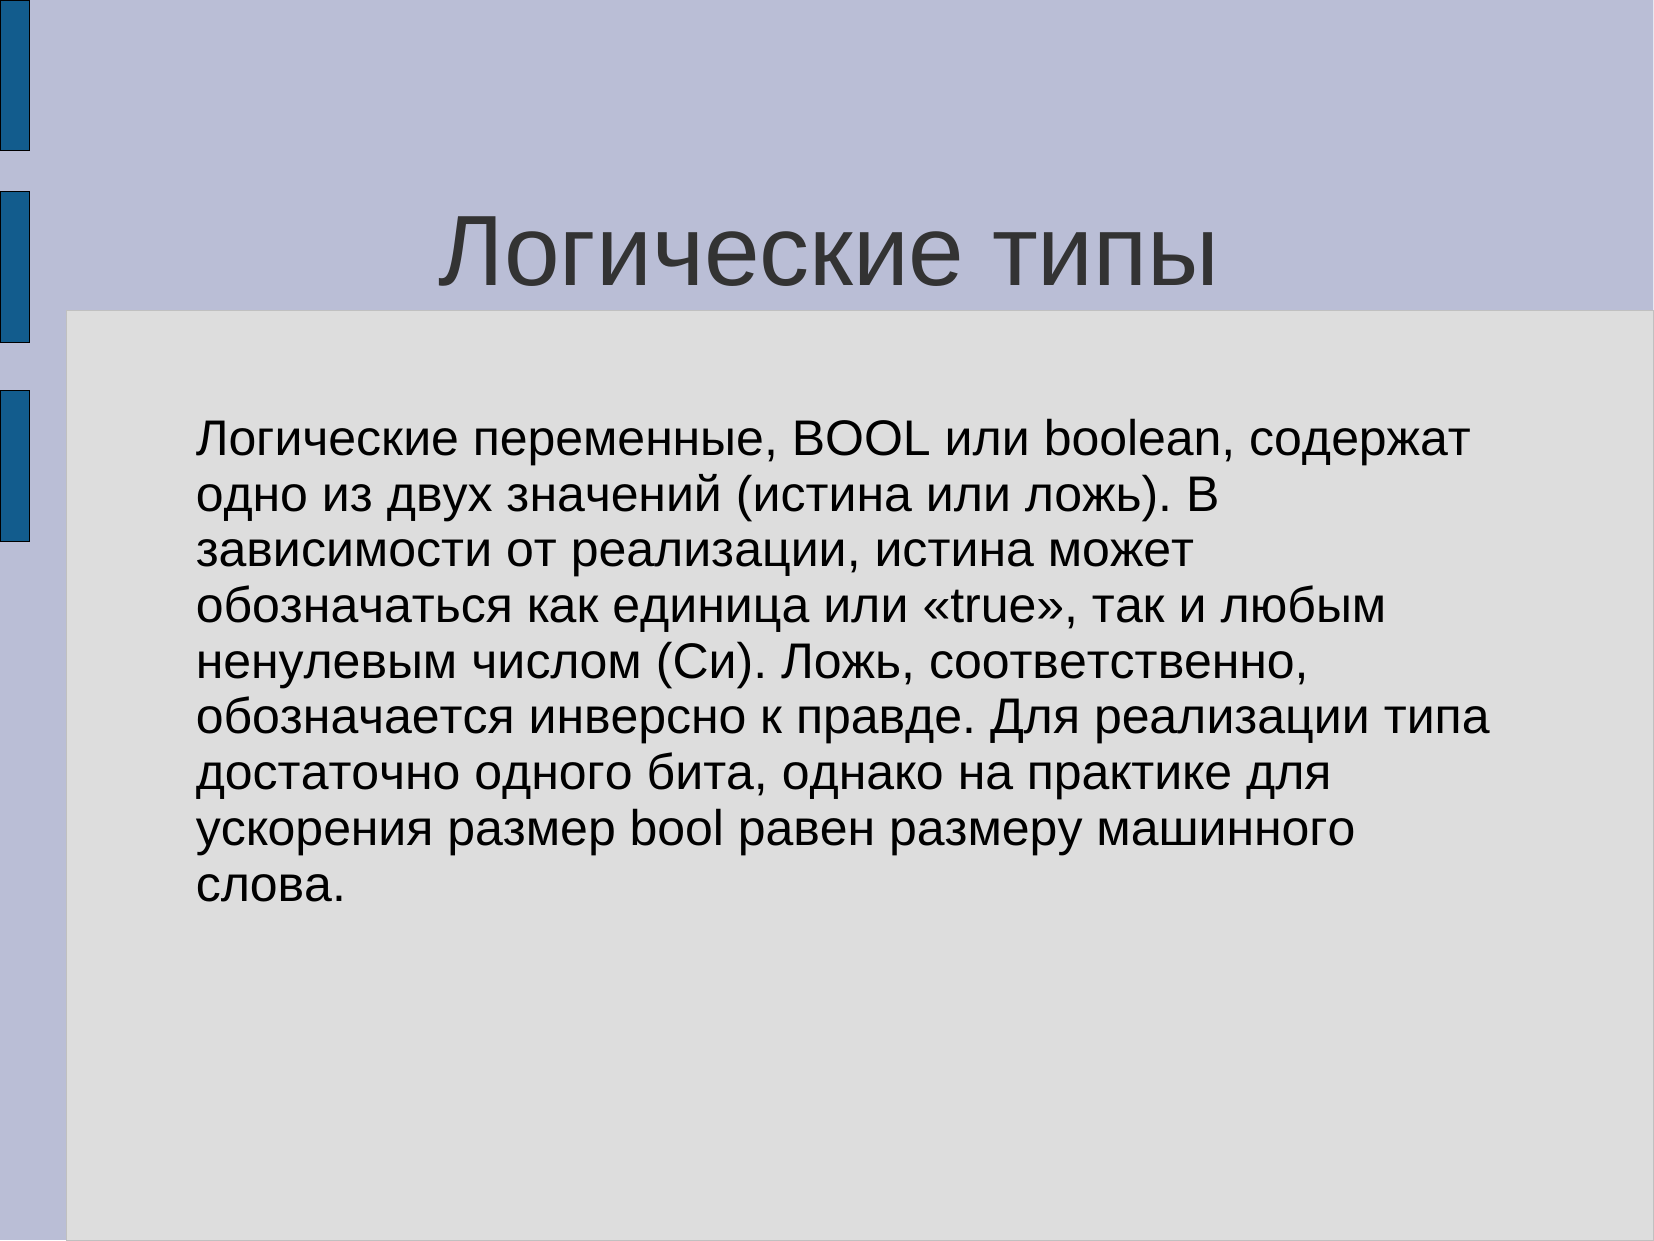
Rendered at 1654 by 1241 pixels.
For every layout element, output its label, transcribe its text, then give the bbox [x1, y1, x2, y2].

list Логические переменные, BOOL или boolean, содержат одно из двух значений (истина или ложь). В зависимости от реализации, истина может обозначаться как единица или «true», так и любым ненулевым числом (Си). Ложь, соответственно, обозначается инверсно к правде. Для реализации типа достаточно одного бита, однако на практике для ускорения размер bool равен размеру машинного слова. [124, 354, 1506, 1136]
title Логические типы [123, 147, 1536, 355]
